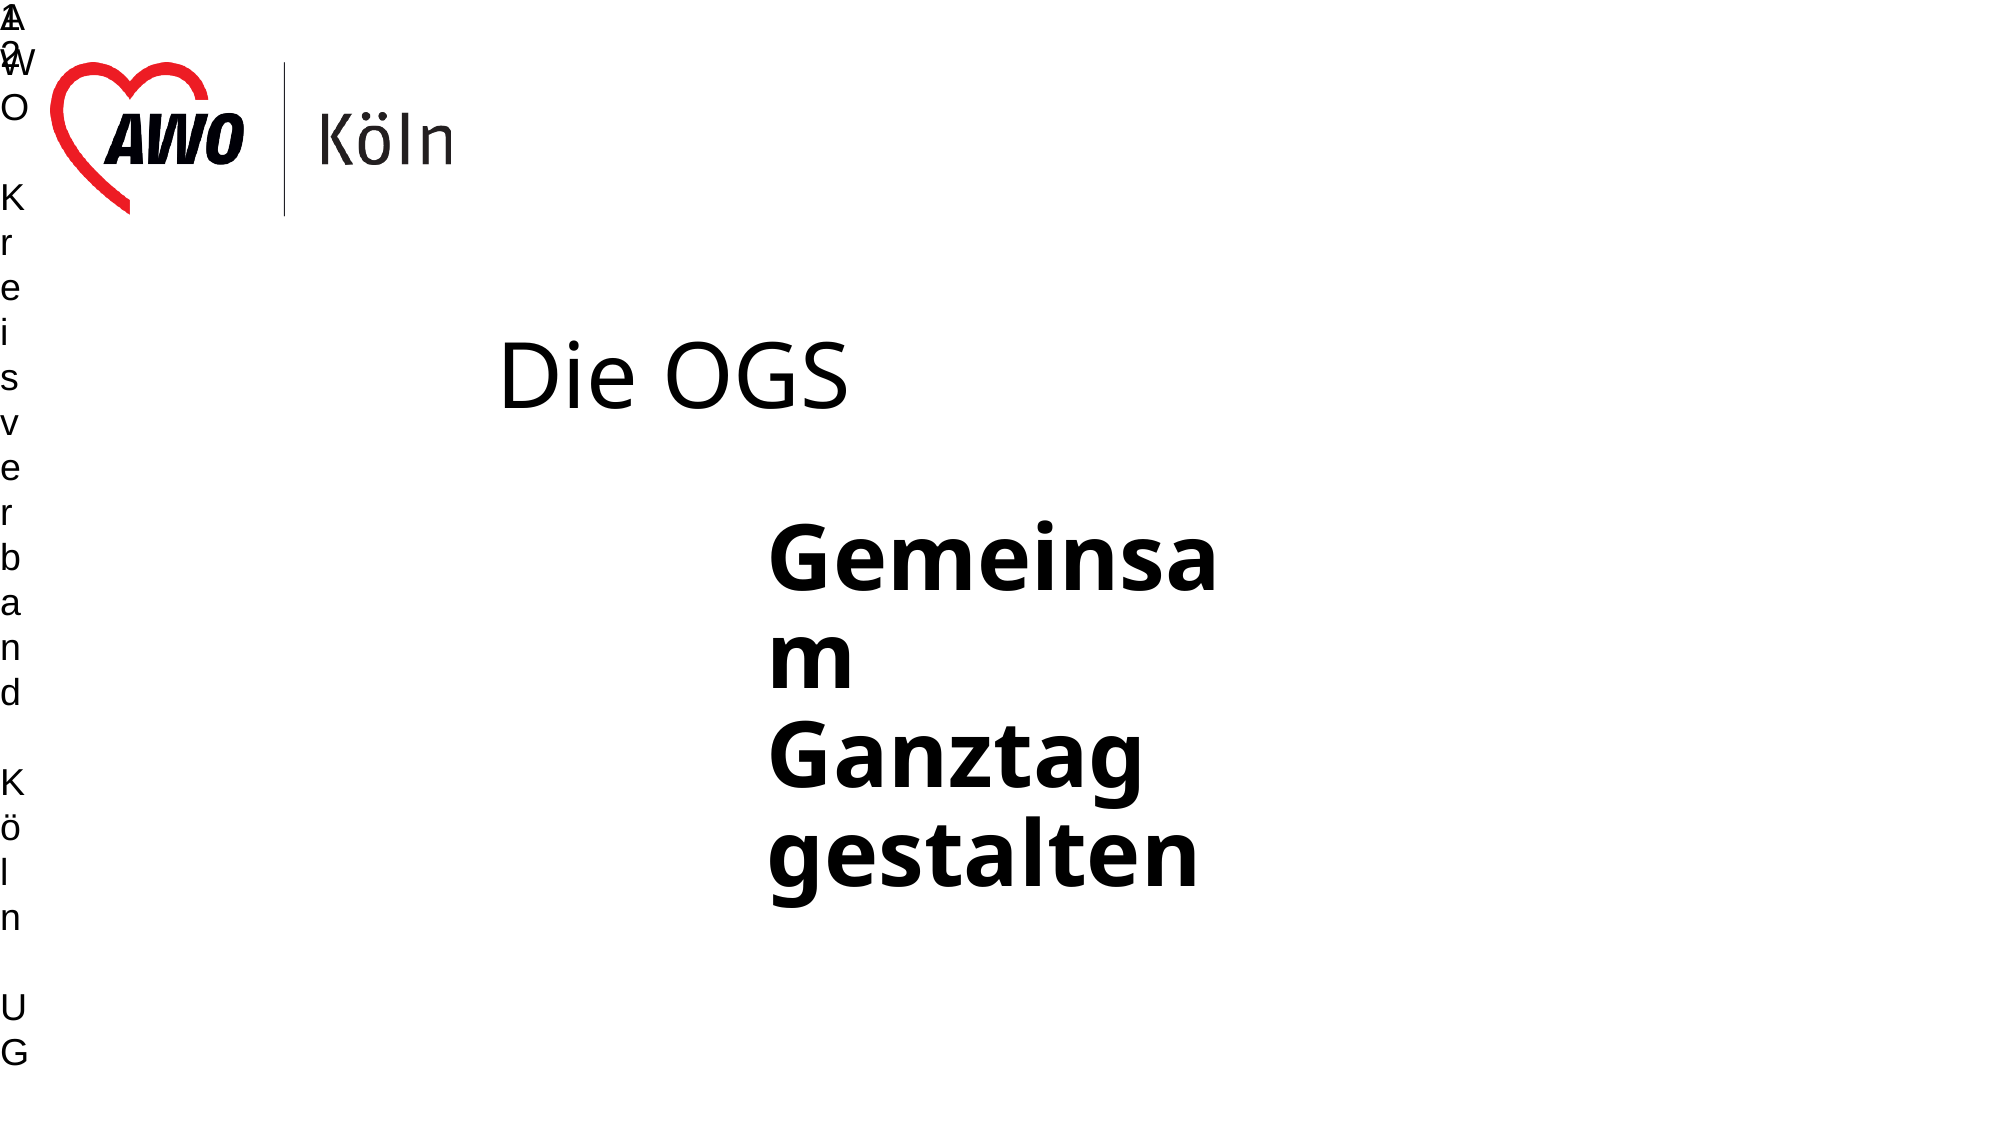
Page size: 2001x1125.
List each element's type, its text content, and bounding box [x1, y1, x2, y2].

picture [50, 62, 451, 217]
subtitle Gemeinsam Ganztag gestalten [751, 623, 1300, 804]
title Die OGS [481, 322, 1519, 623]
